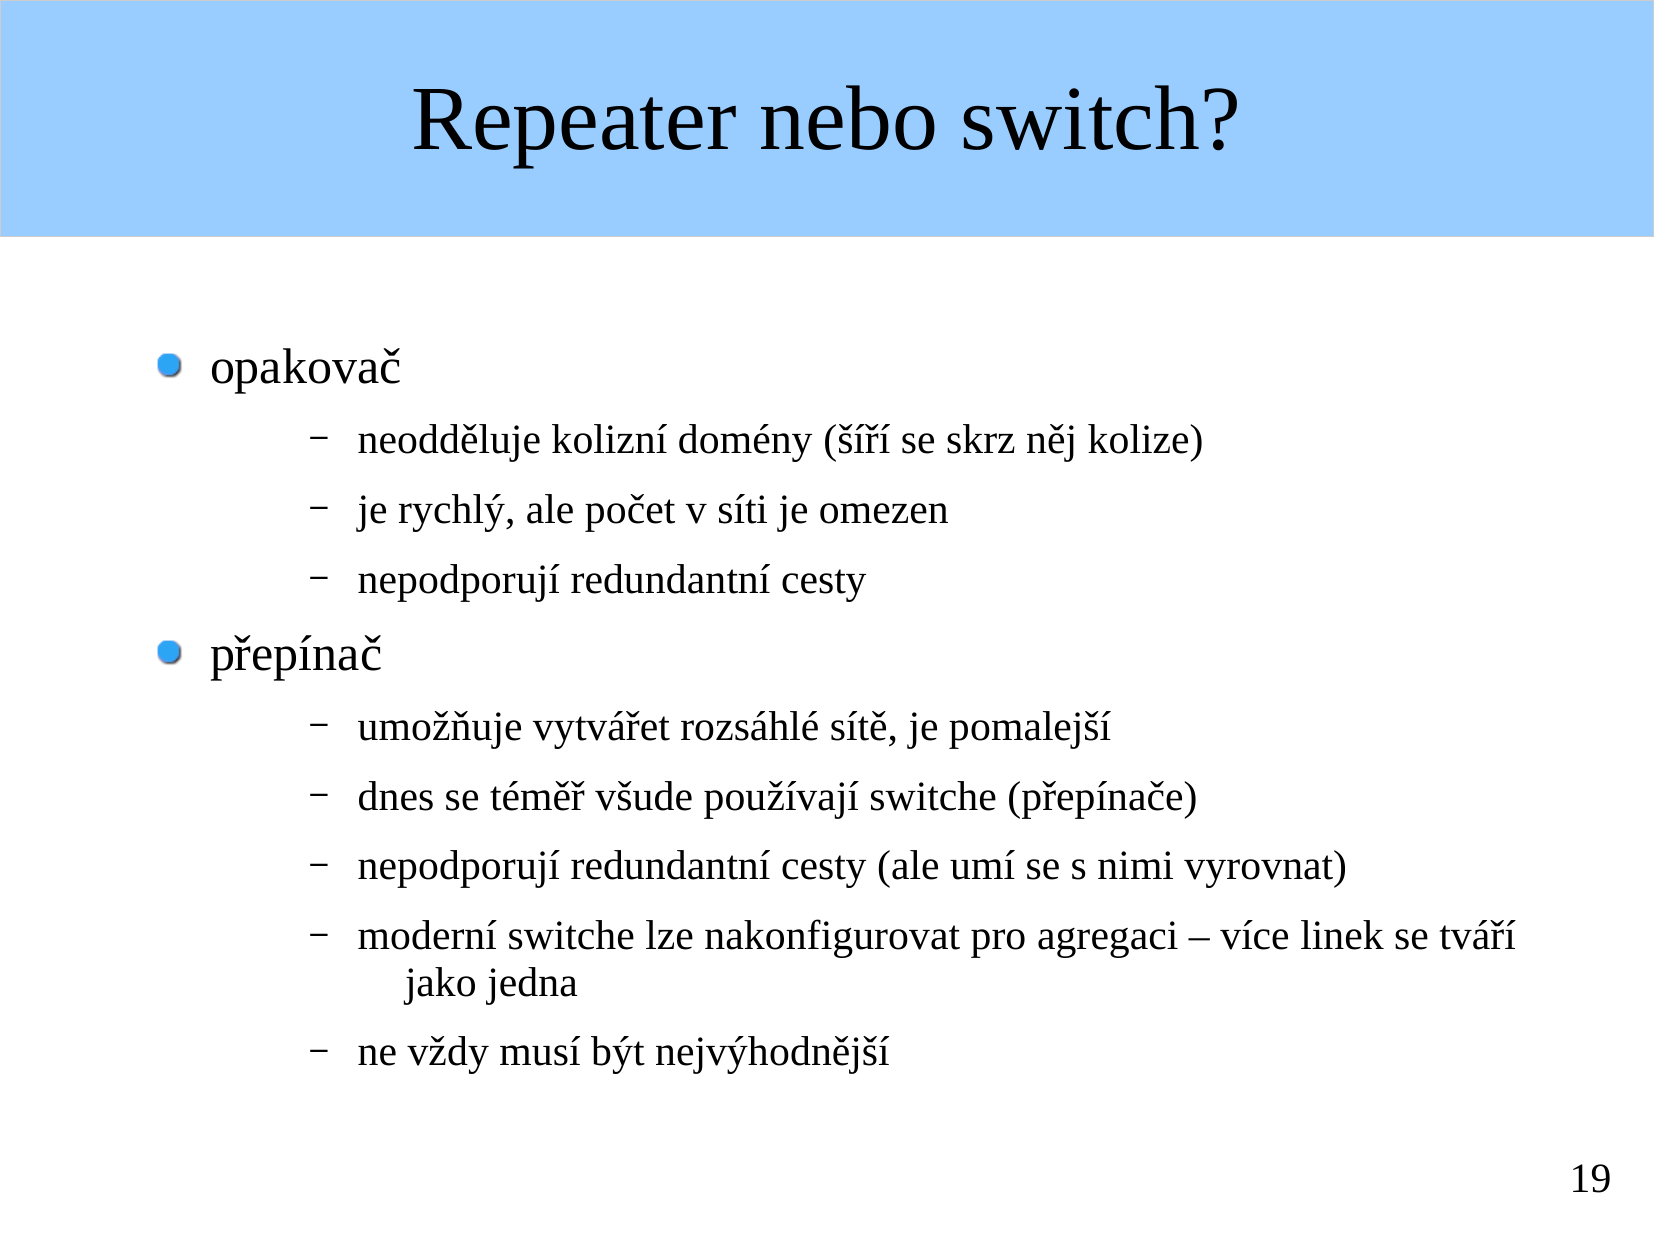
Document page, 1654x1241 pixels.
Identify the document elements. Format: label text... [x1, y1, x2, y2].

title Repeater nebo switch? [0, 0, 1654, 237]
list opakovač neodděluje kolizní domény (šíří se skrz něj kolize) je rychlý, ale počet v síti je omezen nepodporují redundantní cesty přepínač umožňuje vytvářet rozsáhlé sítě, je pomalejší dnes se téměř všude používají switche (přepínače) nepodporují redundantní cesty (ale umí se s nimi vyrovnat) moderní switche lze nakonfigurovat pro agregaci – více linek se tváří jako jedna ne vždy musí být nejvýhodnější [121, 338, 1534, 1213]
